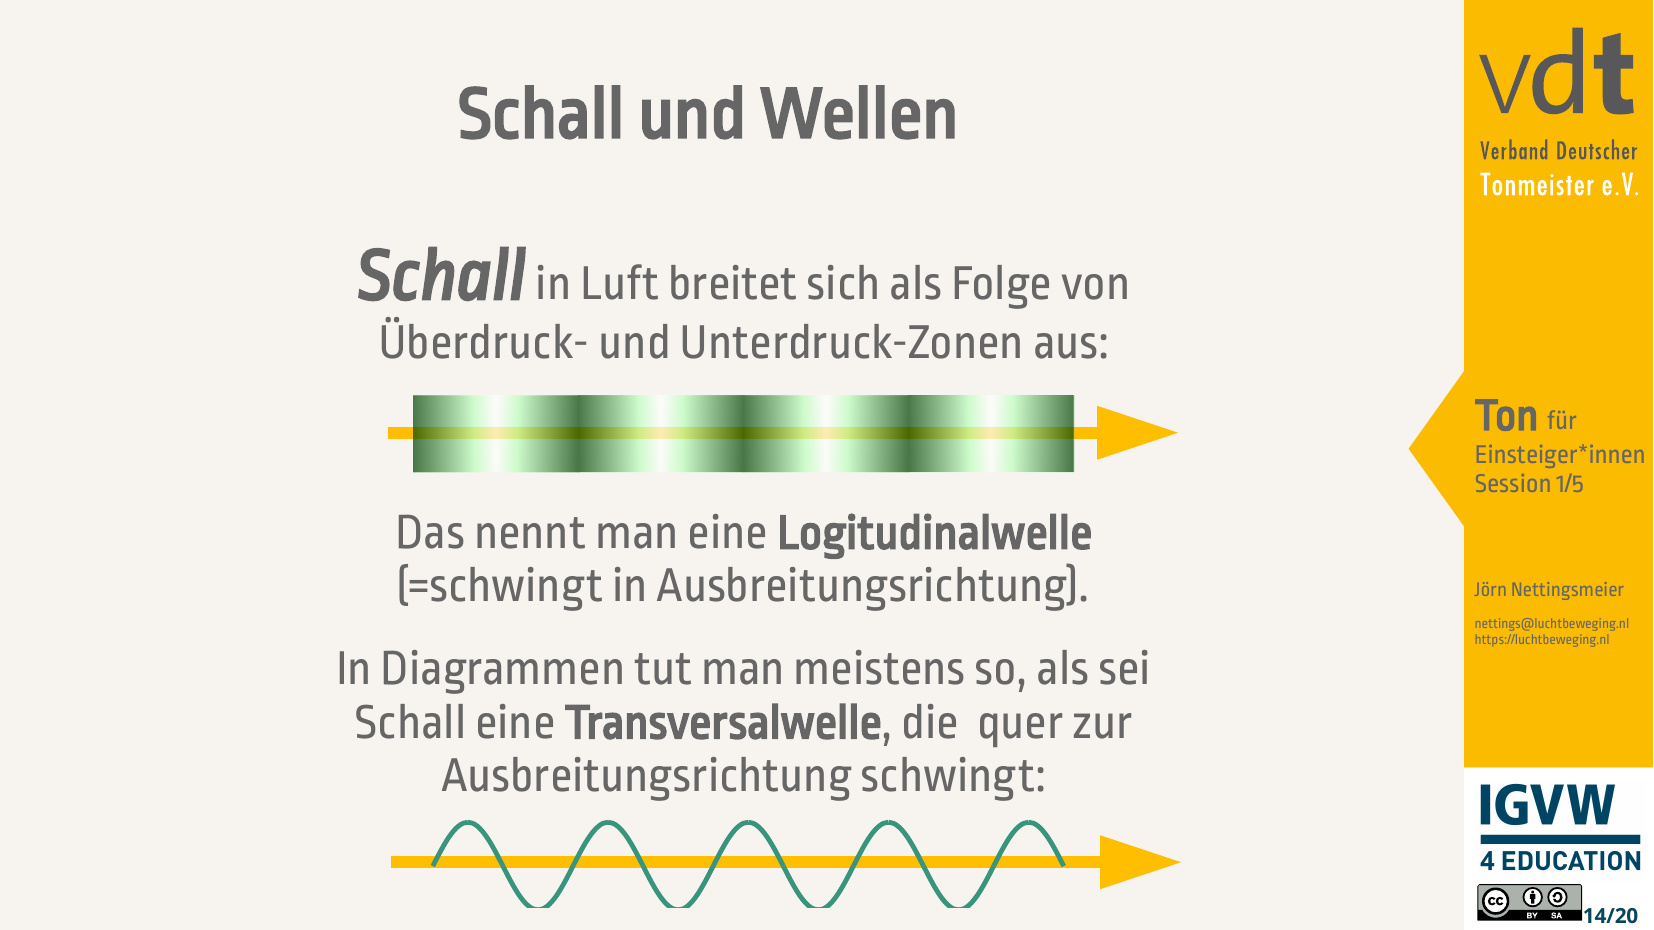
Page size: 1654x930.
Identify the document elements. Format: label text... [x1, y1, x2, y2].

title Schall und Wellen [82, 37, 1335, 193]
picture [1477, 780, 1646, 882]
picture [373, 812, 1140, 908]
picture [413, 395, 1075, 473]
list Schall in Luft breitet sich als Folge von Überdruck- und Unterdruck-Zonen aus: Das nennt man eine Logitudinalwelle (=schwingt in Ausbreitungsrichtung). In Diagrammen tut man meistens so, als sei Schall eine Transversalwelle, die quer zur Ausbreitungsrichtung schwingt: [23, 236, 1394, 815]
